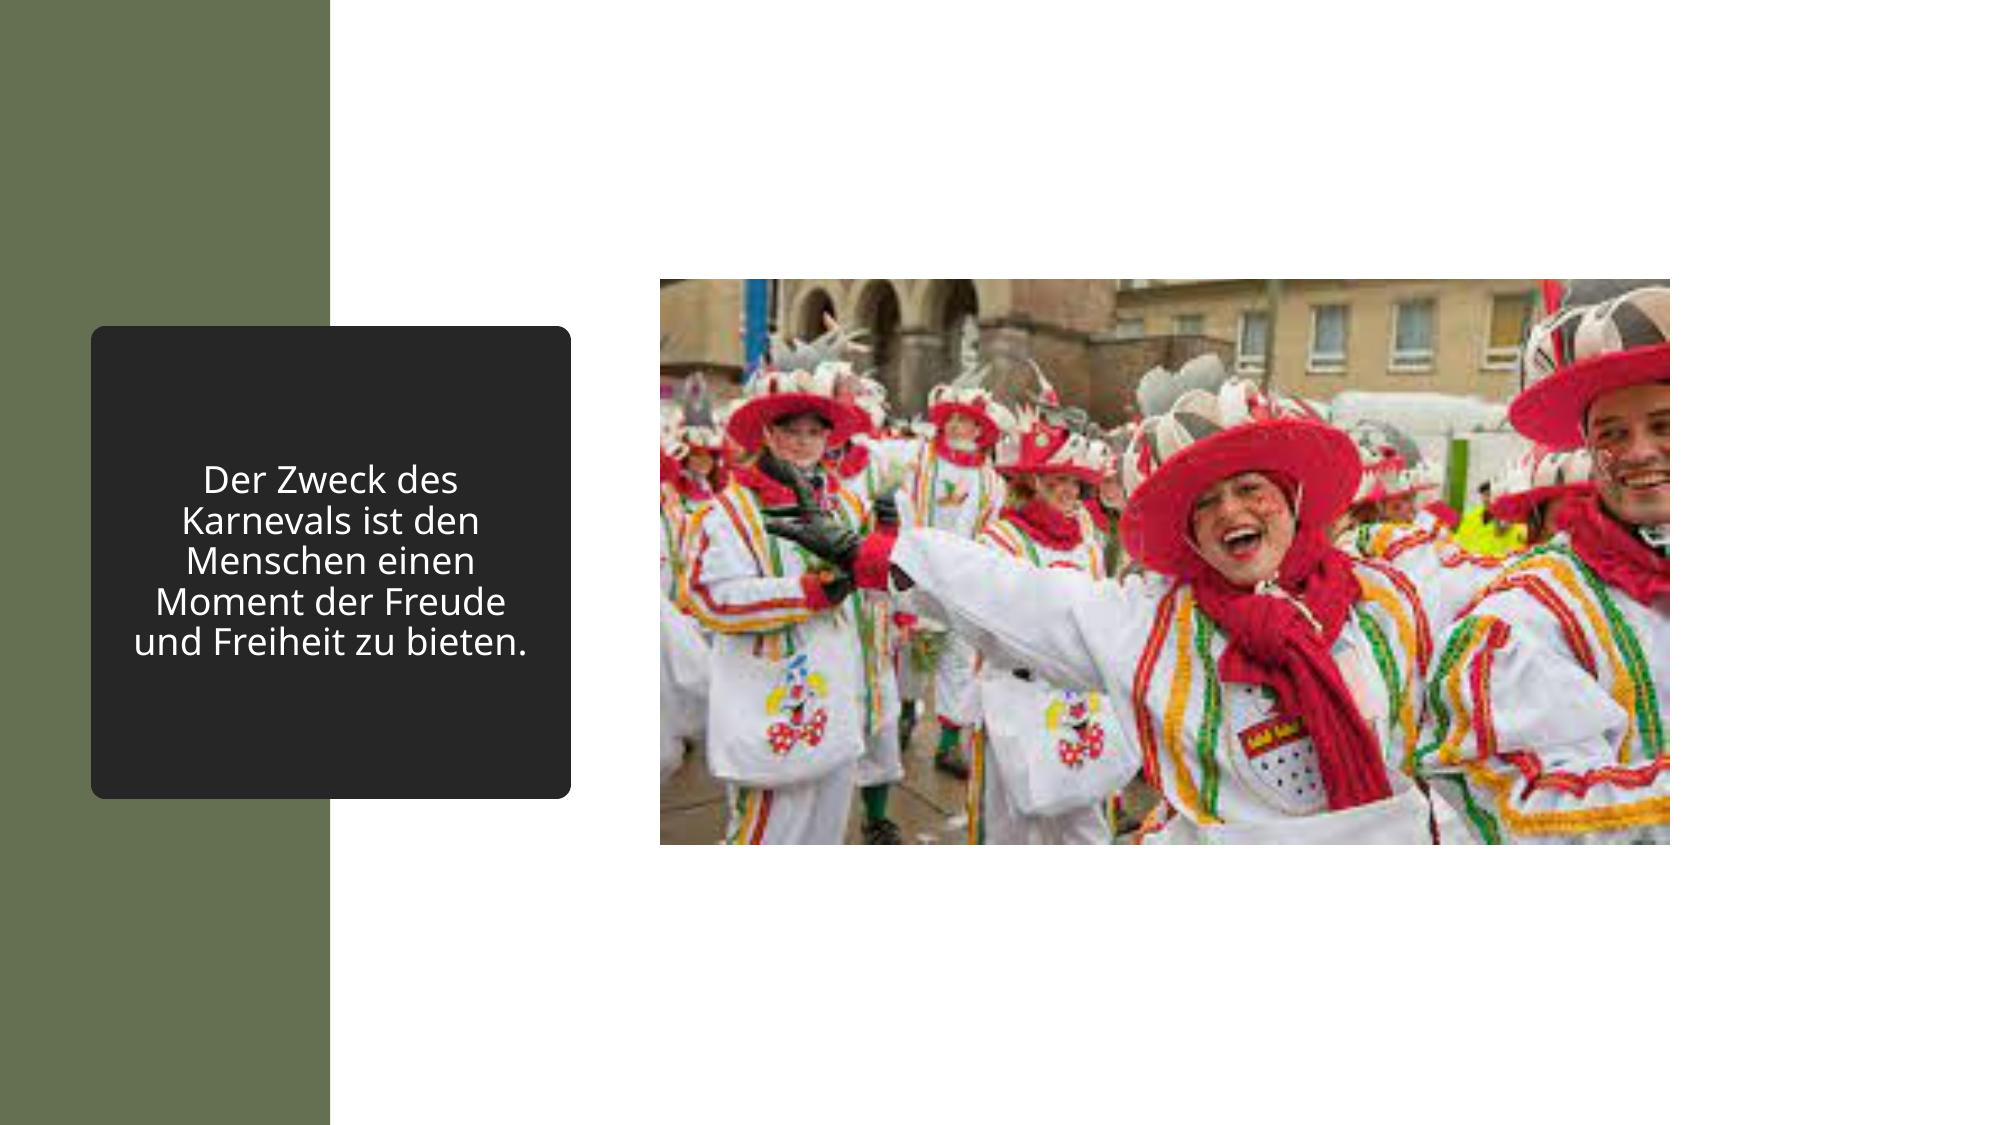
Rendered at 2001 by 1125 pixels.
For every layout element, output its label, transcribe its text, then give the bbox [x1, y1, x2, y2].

title Der Zweck des Karnevals ist den Menschen einen Moment der Freude und Freiheit zu bieten. [105, 340, 557, 785]
picture [660, 279, 1670, 845]
text_box [0, 0, 2000, 1125]
